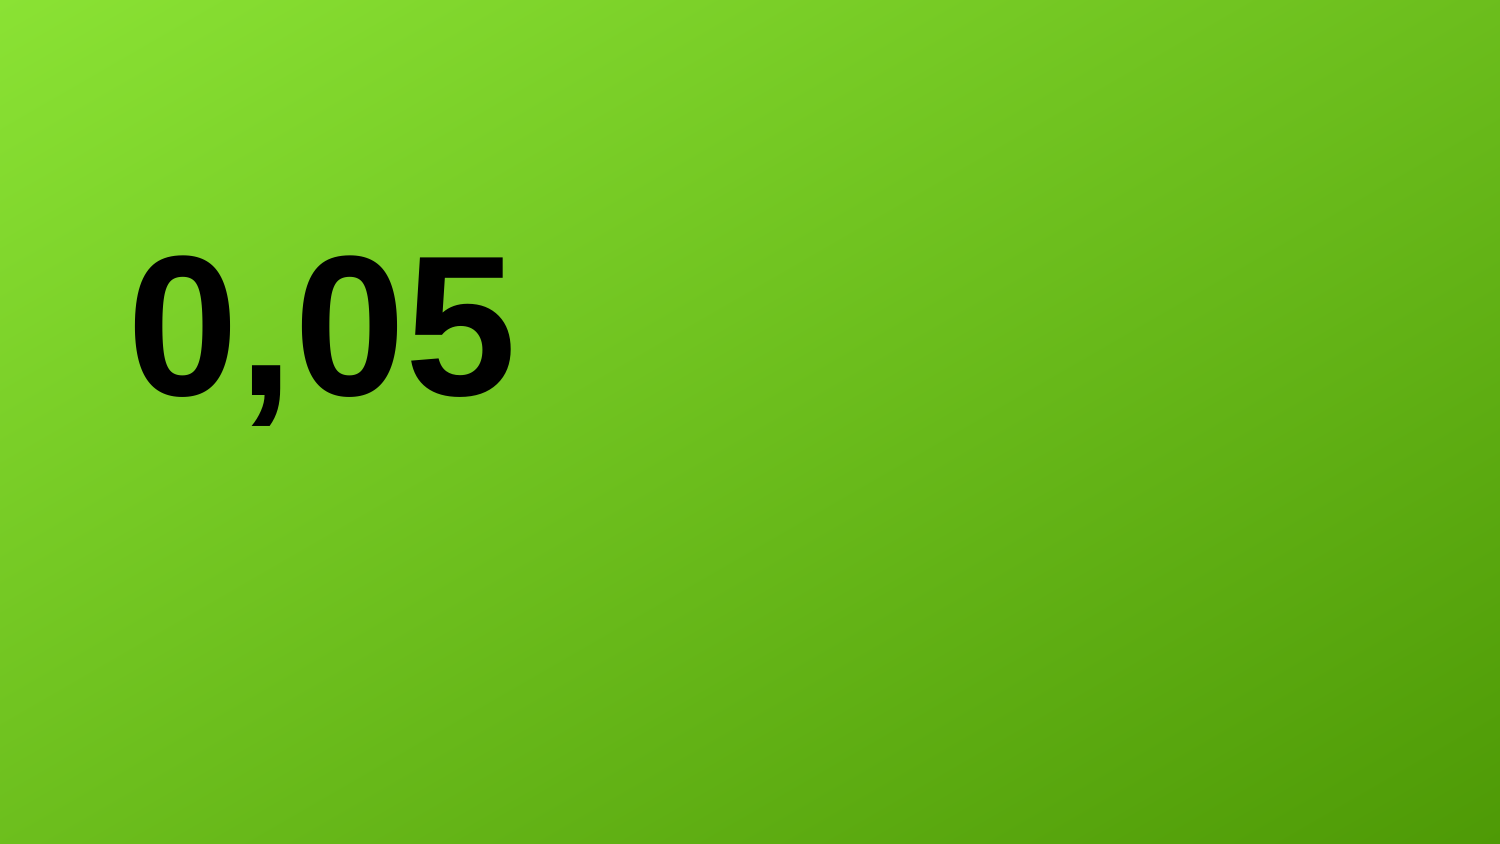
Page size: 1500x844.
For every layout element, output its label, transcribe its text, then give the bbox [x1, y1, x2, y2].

title 0,05 [112, 259, 1388, 450]
